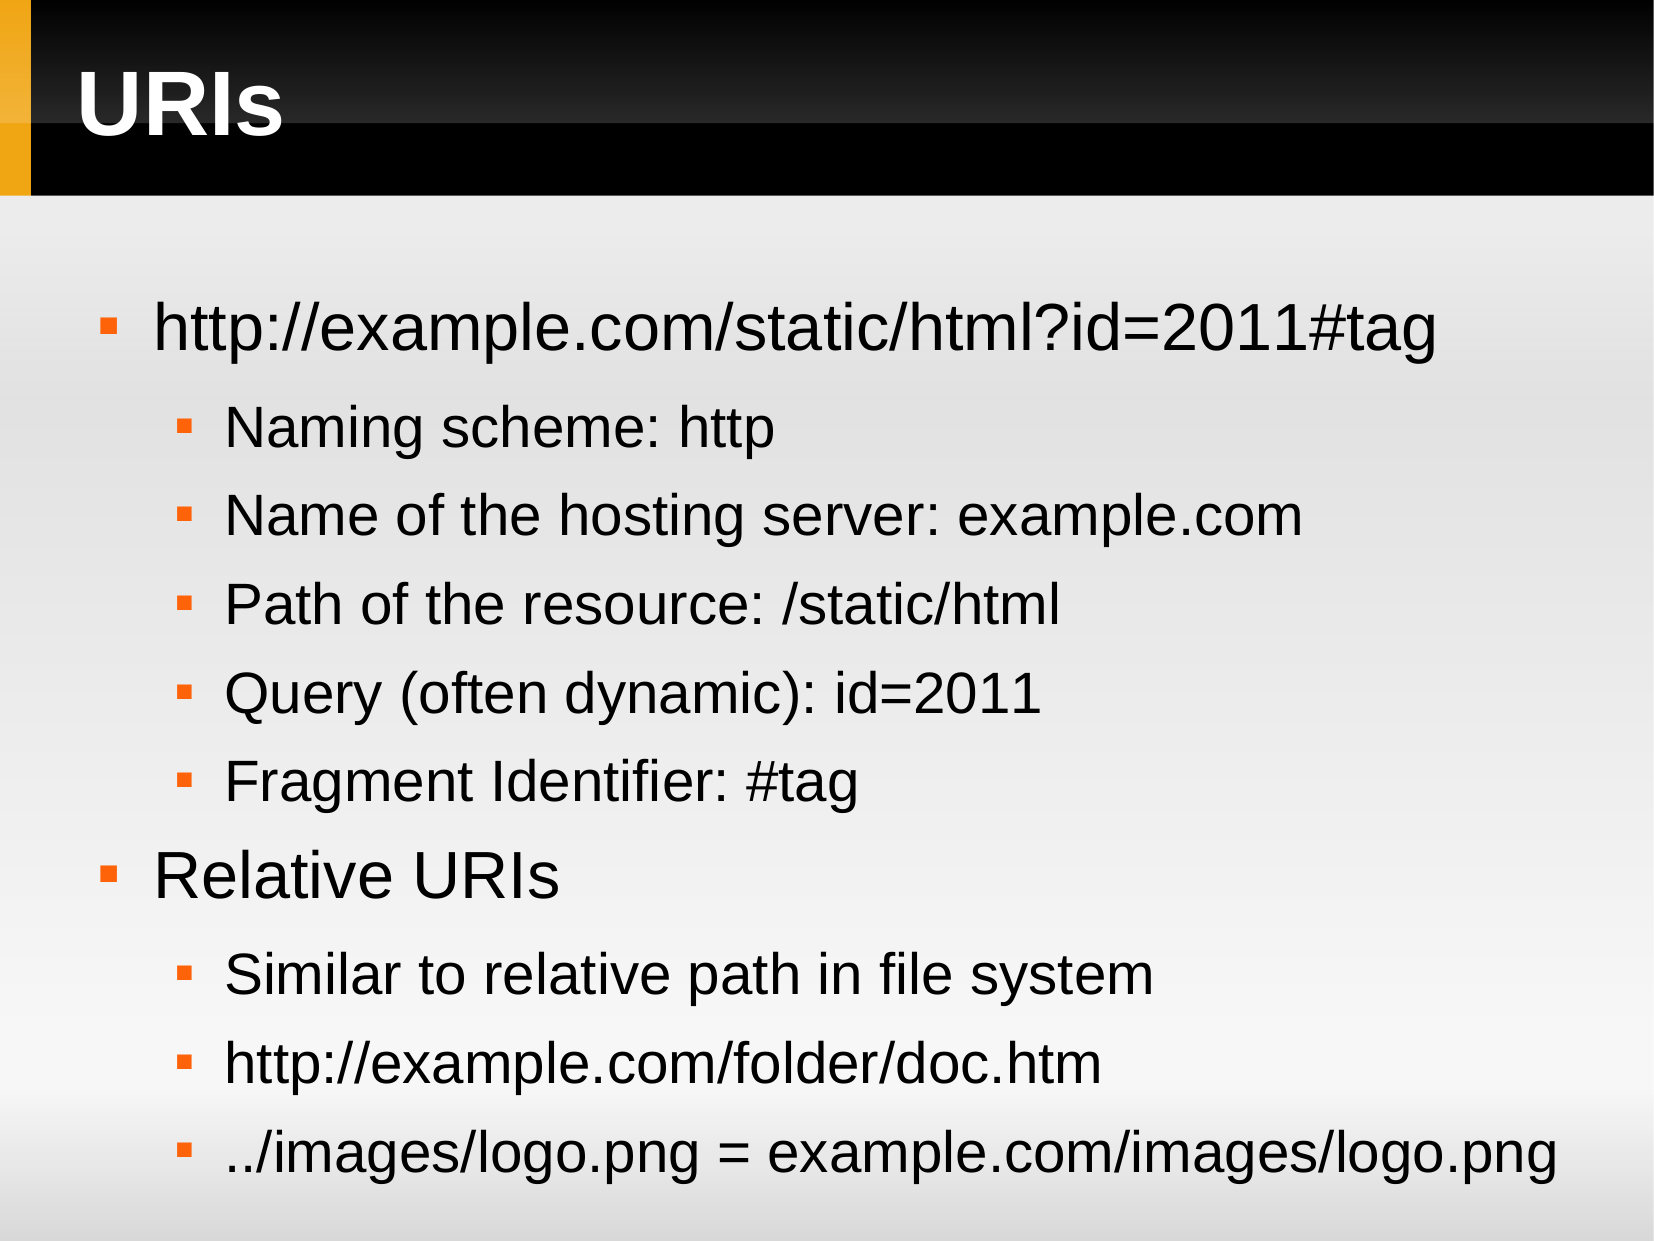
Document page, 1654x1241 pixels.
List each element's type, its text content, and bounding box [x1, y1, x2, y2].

list http://example.com/static/html?id=2011#tag Naming scheme: http Name of the hosting server: example.com Path of the resource: /static/html Query (often dynamic): id=2011 Fragment Identifier: #tag Relative URIs Similar to relative path in file system http://example.com/folder/doc.htm ../images/logo.png = example.com/images/logo.png [82, 290, 1571, 1185]
picture [0, 0, 1654, 1241]
title URIs [76, 0, 1565, 208]
